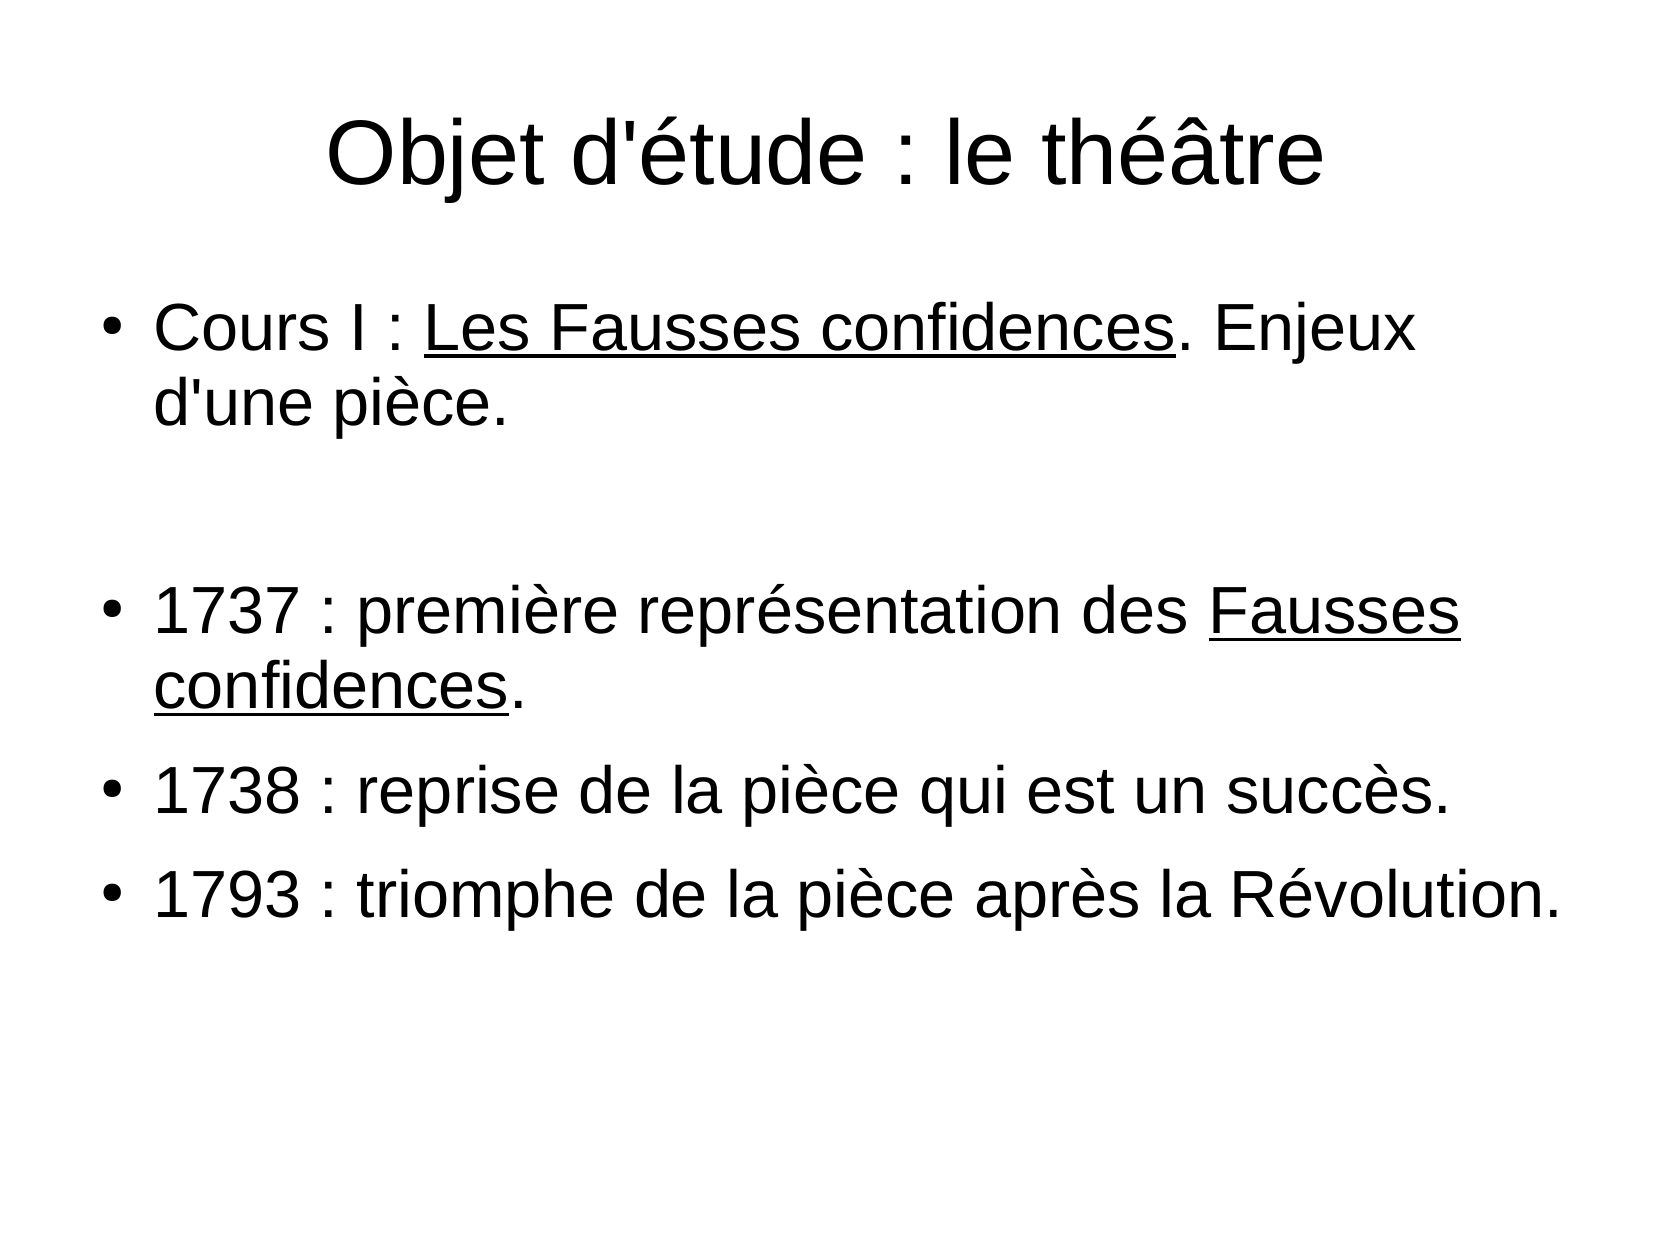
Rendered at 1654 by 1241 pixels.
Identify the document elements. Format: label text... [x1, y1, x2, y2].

list Cours I : Les Fausses confidences. Enjeux d'une pièce. 1737 : première représentation des Fausses confidences. 1738 : reprise de la pièce qui est un succès. 1793 : triomphe de la pièce après la Révolution. [82, 290, 1571, 1010]
title Objet d'étude : le théâtre [82, 49, 1571, 257]
